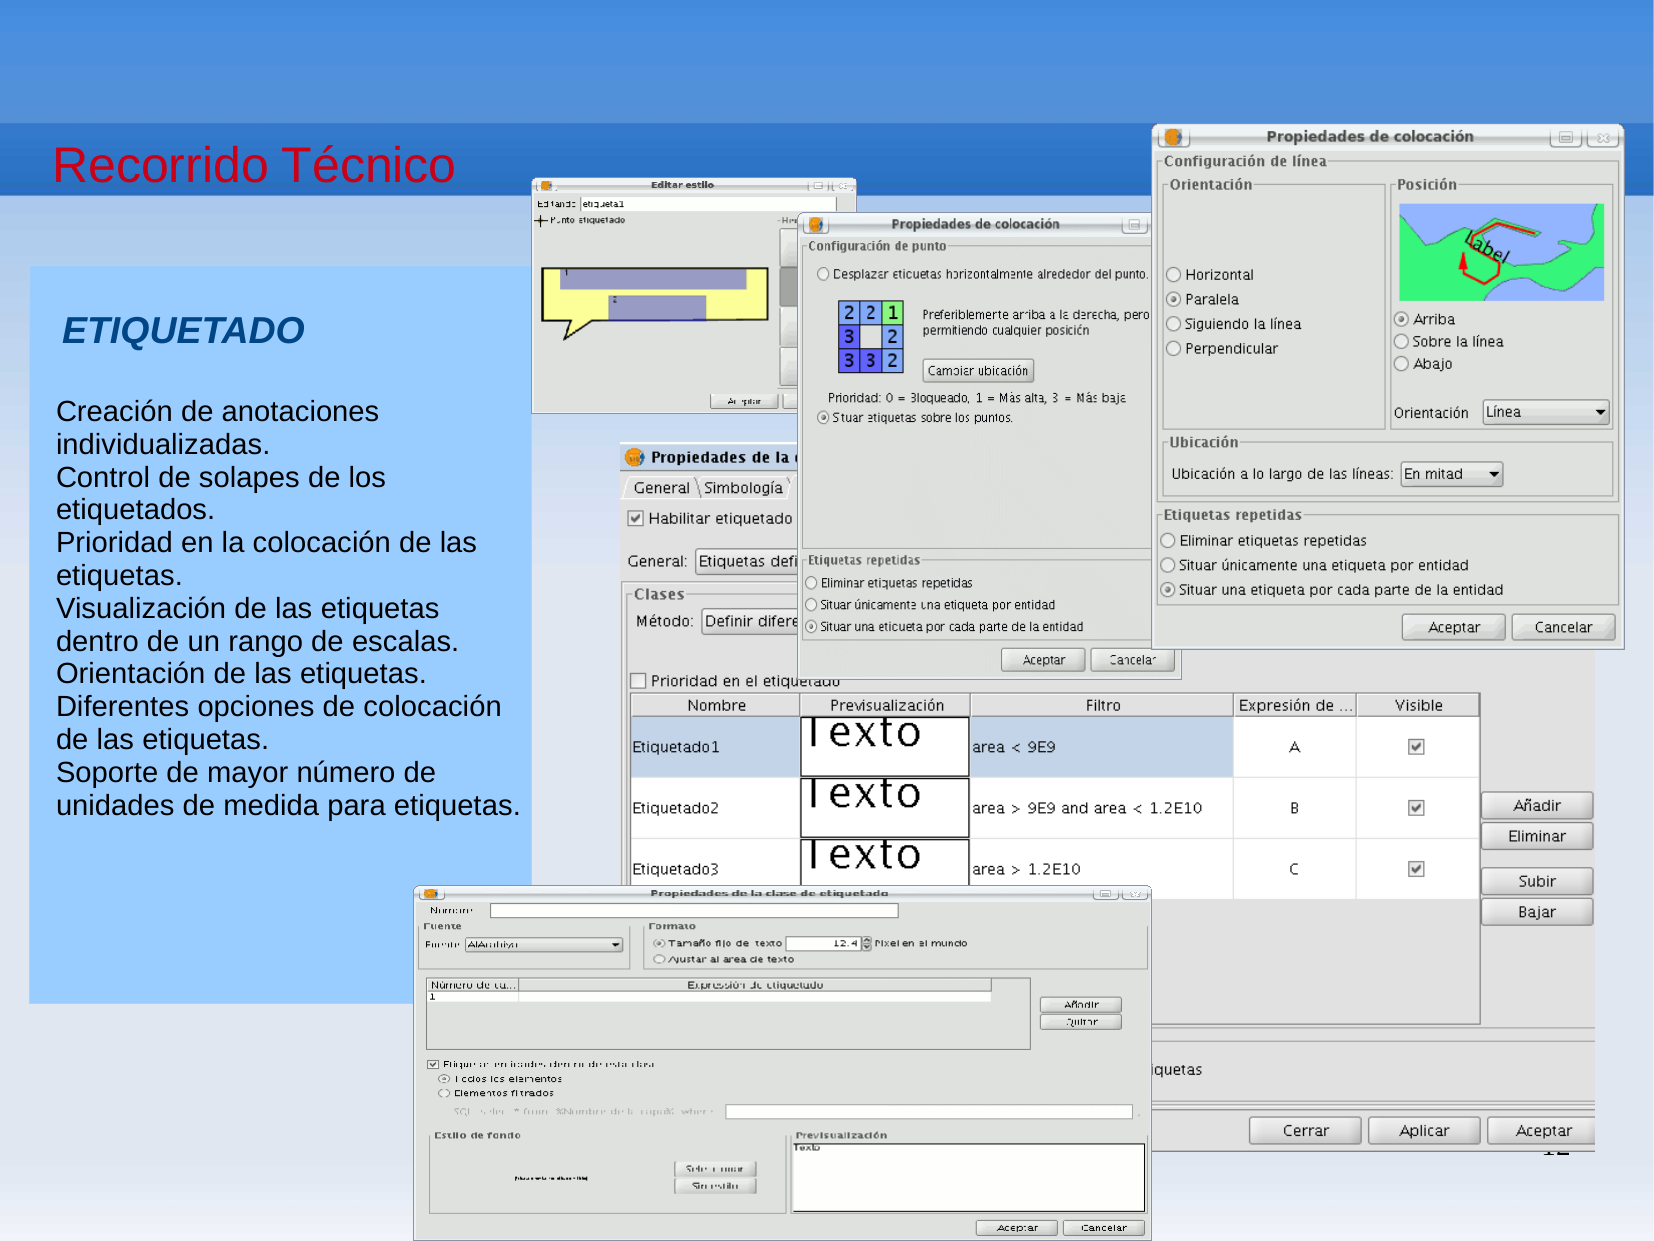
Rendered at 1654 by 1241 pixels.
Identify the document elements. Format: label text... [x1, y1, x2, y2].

picture [0, 0, 1654, 1241]
text_box ETIQUETADO [47, 302, 531, 367]
text_box [29, 265, 531, 1004]
text_box Recorrido Técnico [37, 129, 473, 207]
text_box Creación de anotaciones individualizadas. Control de solapes de los etiquetados. Prioridad en la colocación de las etiquetas. Visualización de las etiquetas dentro de un rango de escalas. Orientación de las etiquetas. Diferentes opciones de colocación de las etiquetas. Soporte de mayor número de unidades de medida para etiquetas. [41, 387, 544, 1034]
